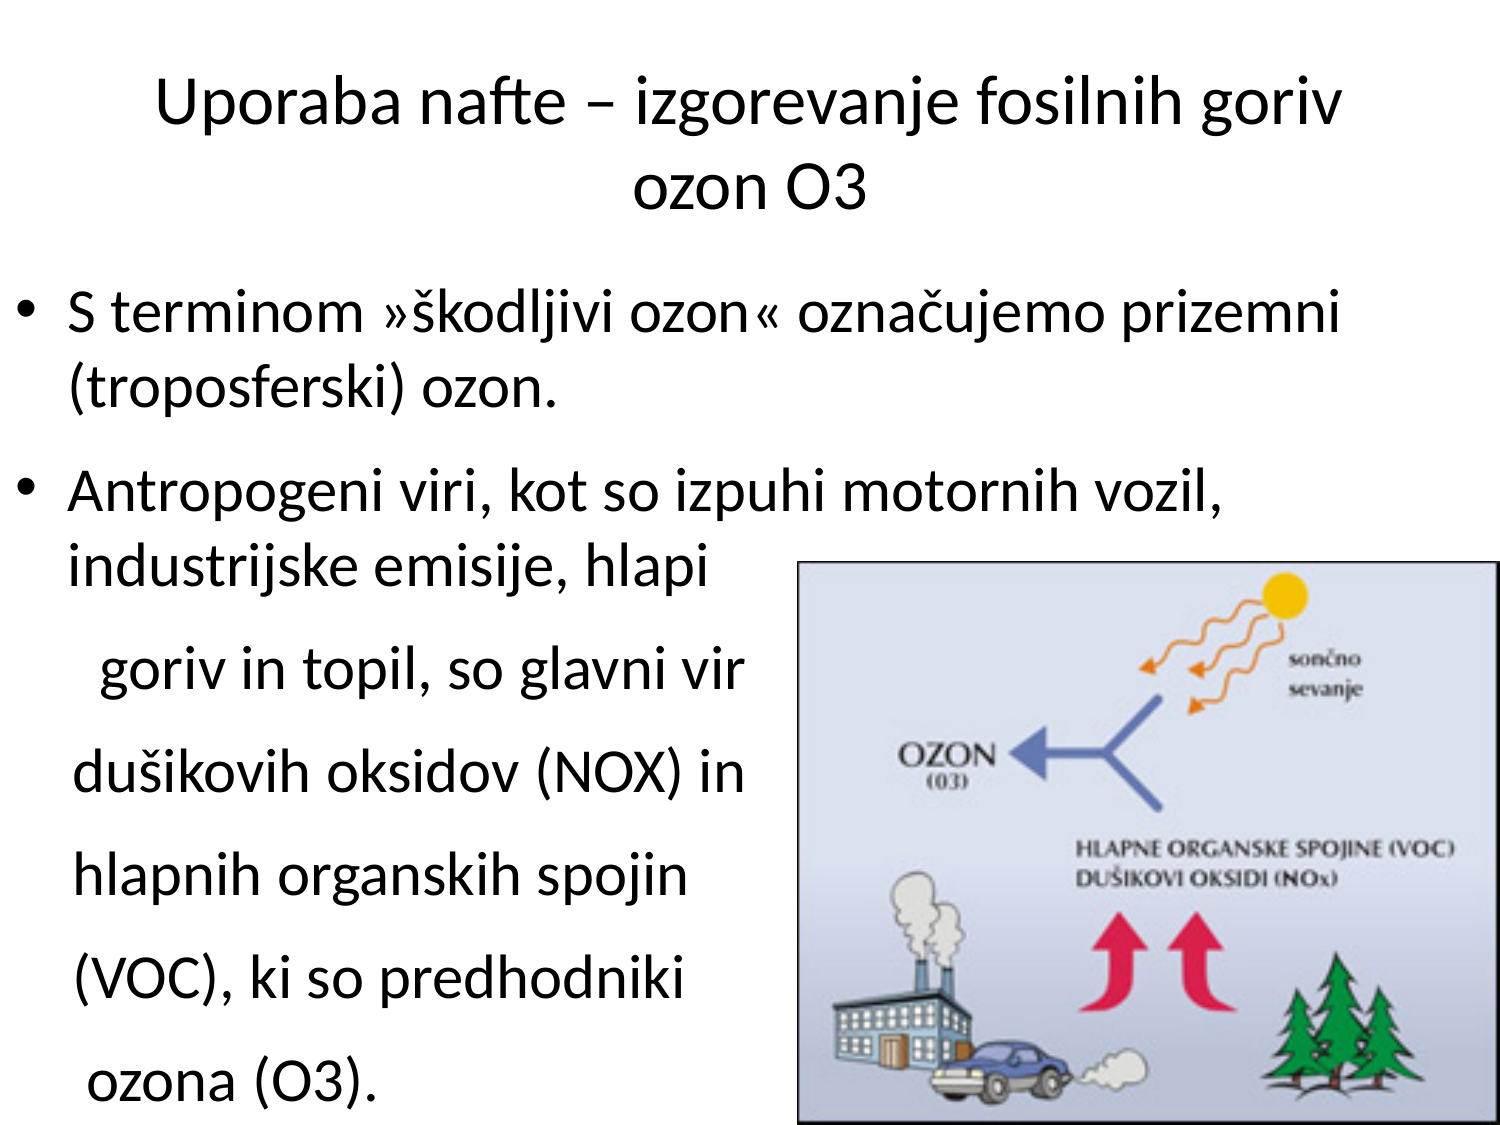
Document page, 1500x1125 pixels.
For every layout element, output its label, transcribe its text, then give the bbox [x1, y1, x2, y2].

list S terminom »škodljivi ozon« označujemo prizemni (troposferski) ozon. Antropogeni viri, kot so izpuhi motornih vozil, industrijske emisije, hlapi goriv in topil, so glavni vir dušikovih oksidov (NOX) in hlapnih organskih spojin (VOC), ki so predhodniki ozona (O3). [0, 262, 1500, 1125]
title Uporaba nafte – izgorevanje fosilnih goriv ozon O3 [0, 45, 1500, 233]
picture [797, 561, 1500, 1125]
